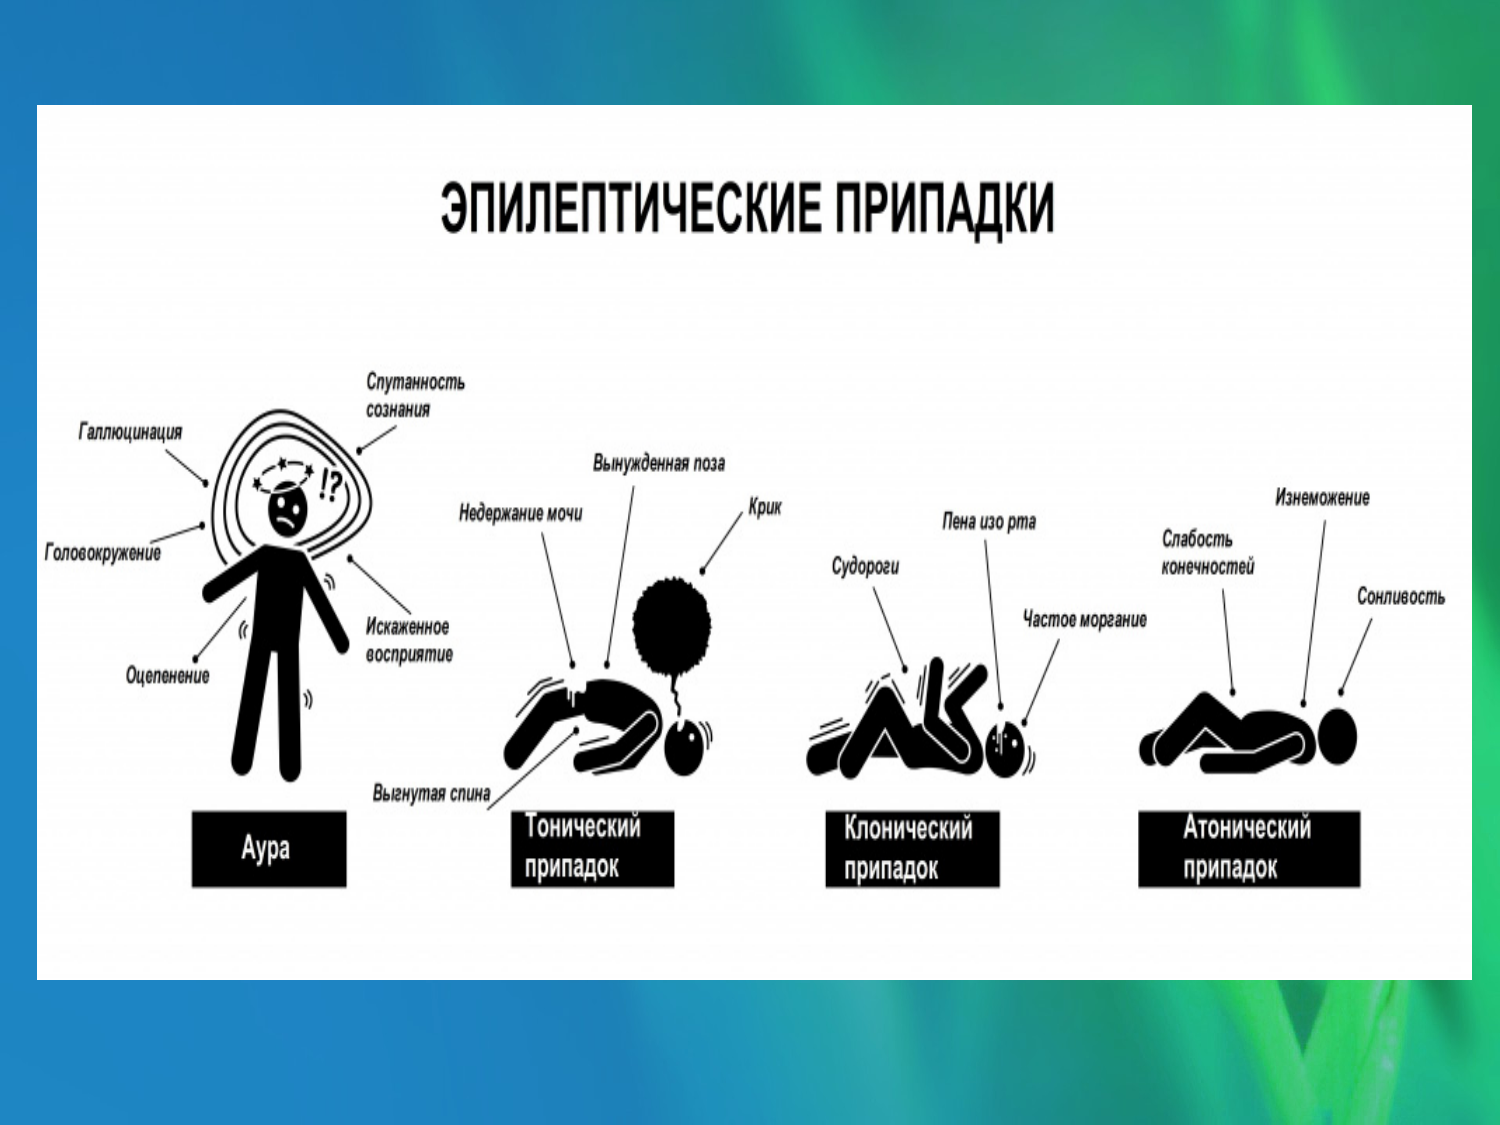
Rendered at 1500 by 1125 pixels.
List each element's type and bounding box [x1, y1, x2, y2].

picture [37, 105, 1472, 980]
